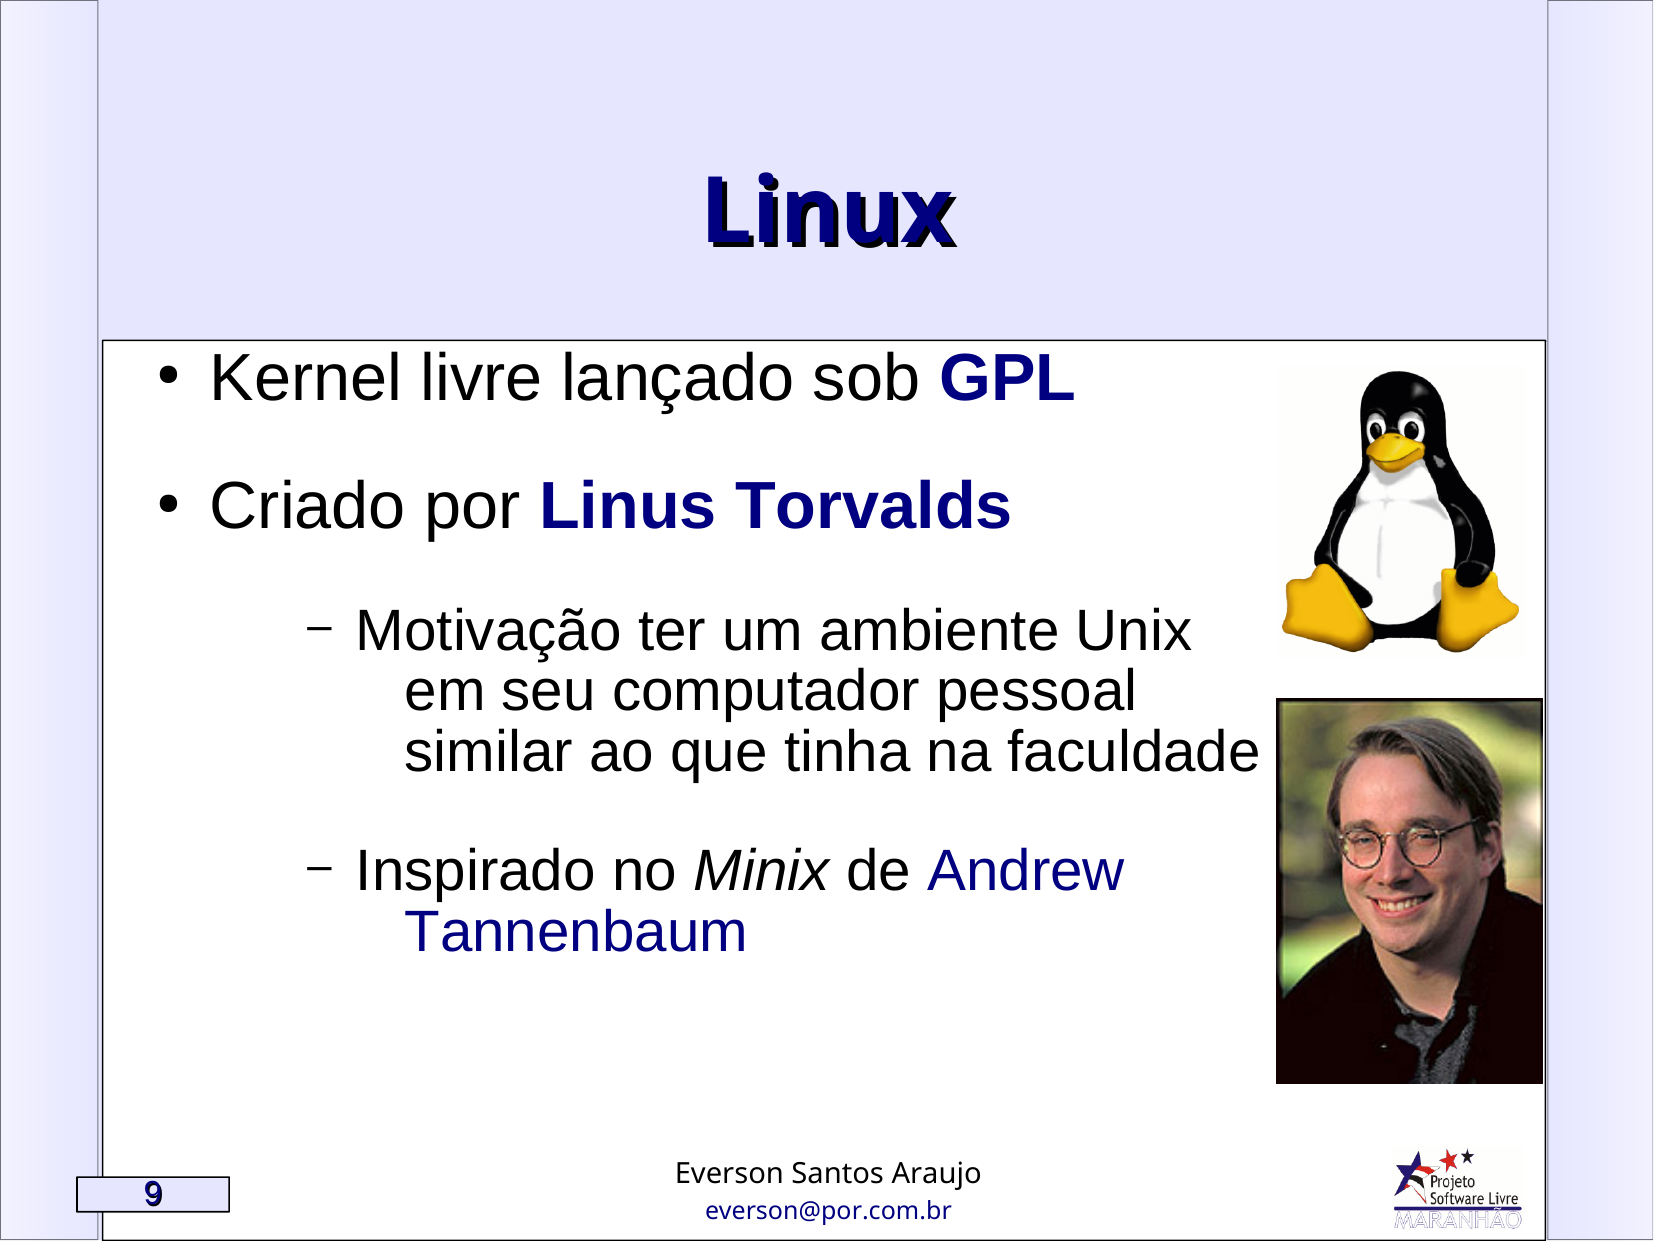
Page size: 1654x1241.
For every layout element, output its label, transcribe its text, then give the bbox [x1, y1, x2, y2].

picture [1277, 365, 1525, 659]
picture [1276, 698, 1543, 1084]
title Linux [121, 102, 1534, 311]
picture [1392, 1146, 1524, 1230]
list Kernel livre lançado sob GPL Criado por Linus Torvalds Motivação ter um ambiente Unix em seu computador pessoal similar ao que tinha na faculdade Inspirado no Minix de Andrew Tannenbaum [121, 344, 1271, 1131]
